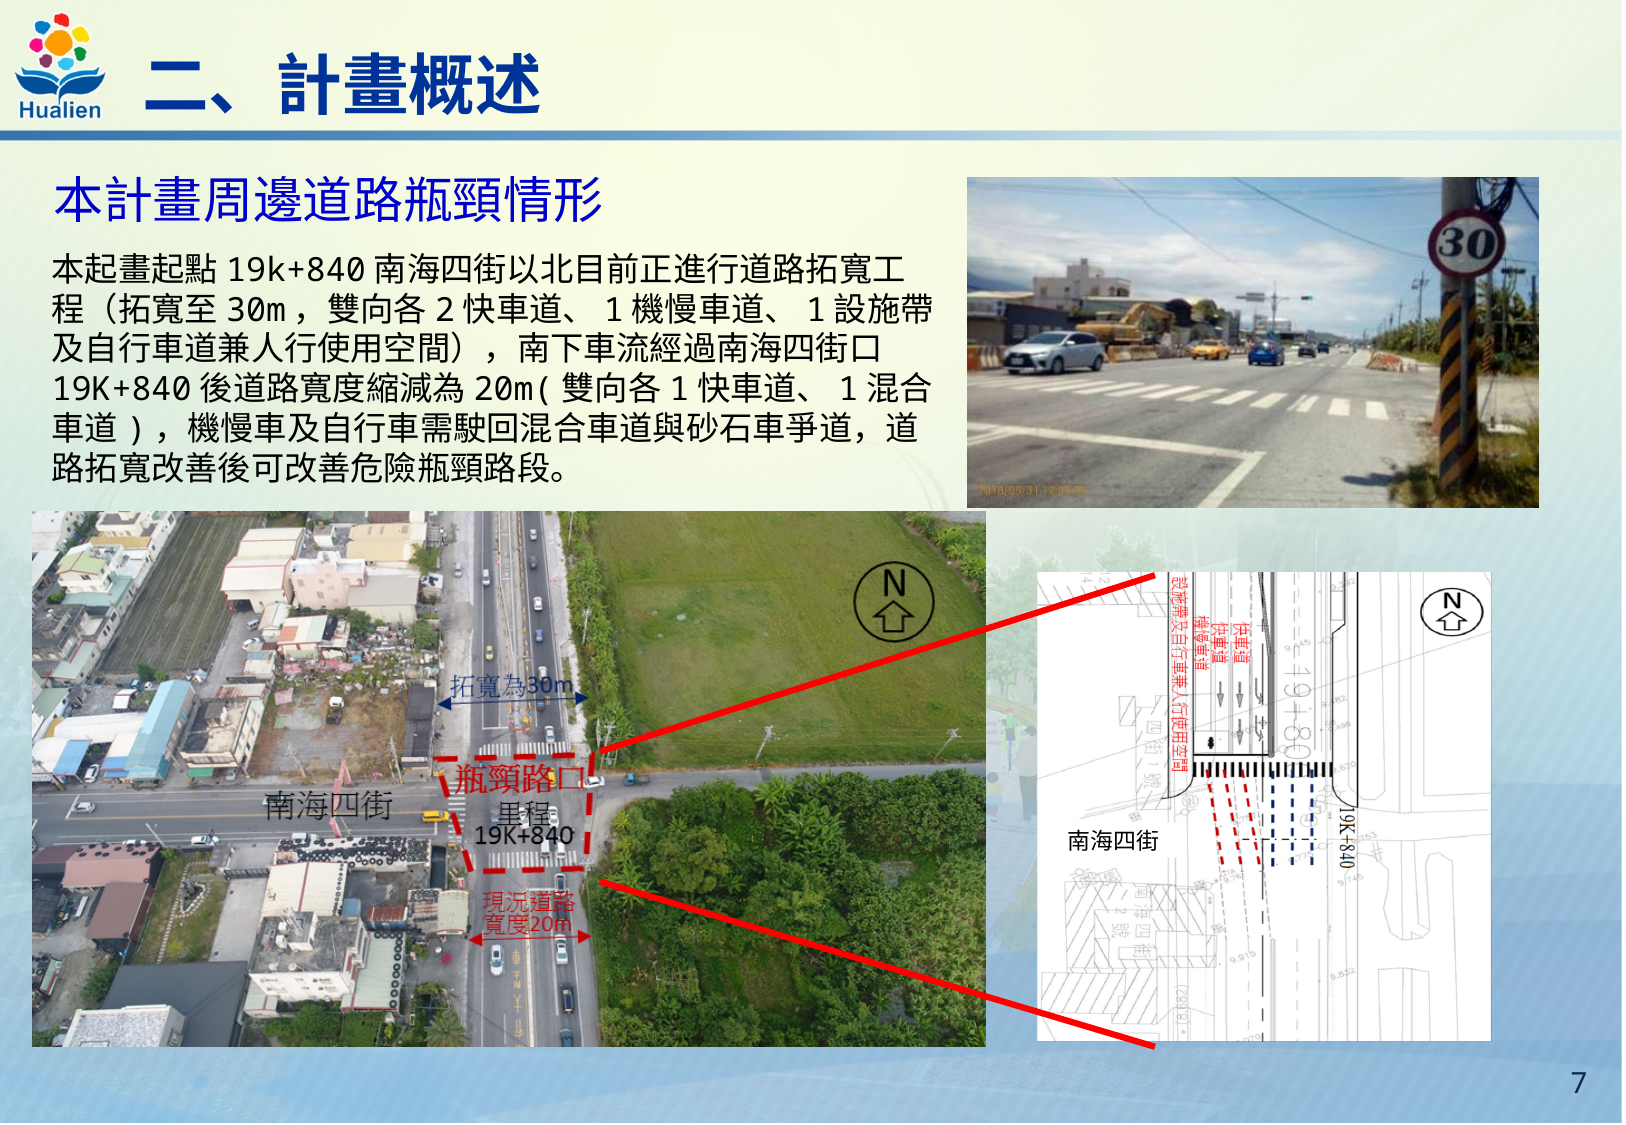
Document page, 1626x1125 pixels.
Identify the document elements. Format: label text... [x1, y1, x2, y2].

text_box 本計畫周邊道路瓶頸情形 [38, 161, 889, 237]
text_box 本起畫起點19k+840南海四街以北目前正進行道路拓寬工程（拓寬至30m，雙向各2快車道、1機慢車道、1設施帶及自行車道兼人行使用空間），南下車流經過南海四街口19K+840後道路寬度縮減為20m(雙向各1快車道、1混合車道)，機慢車及自行車需駛回混合車道與砂石車爭道，道路拓寬改善後可改善危險瓶頸路段。 [36, 240, 949, 495]
text_box 南海四街 [1048, 822, 1179, 858]
picture [0, 0, 1622, 1123]
text_box 二、計畫概述 [127, 36, 943, 129]
slide_number <number> [1533, 1057, 1625, 1100]
